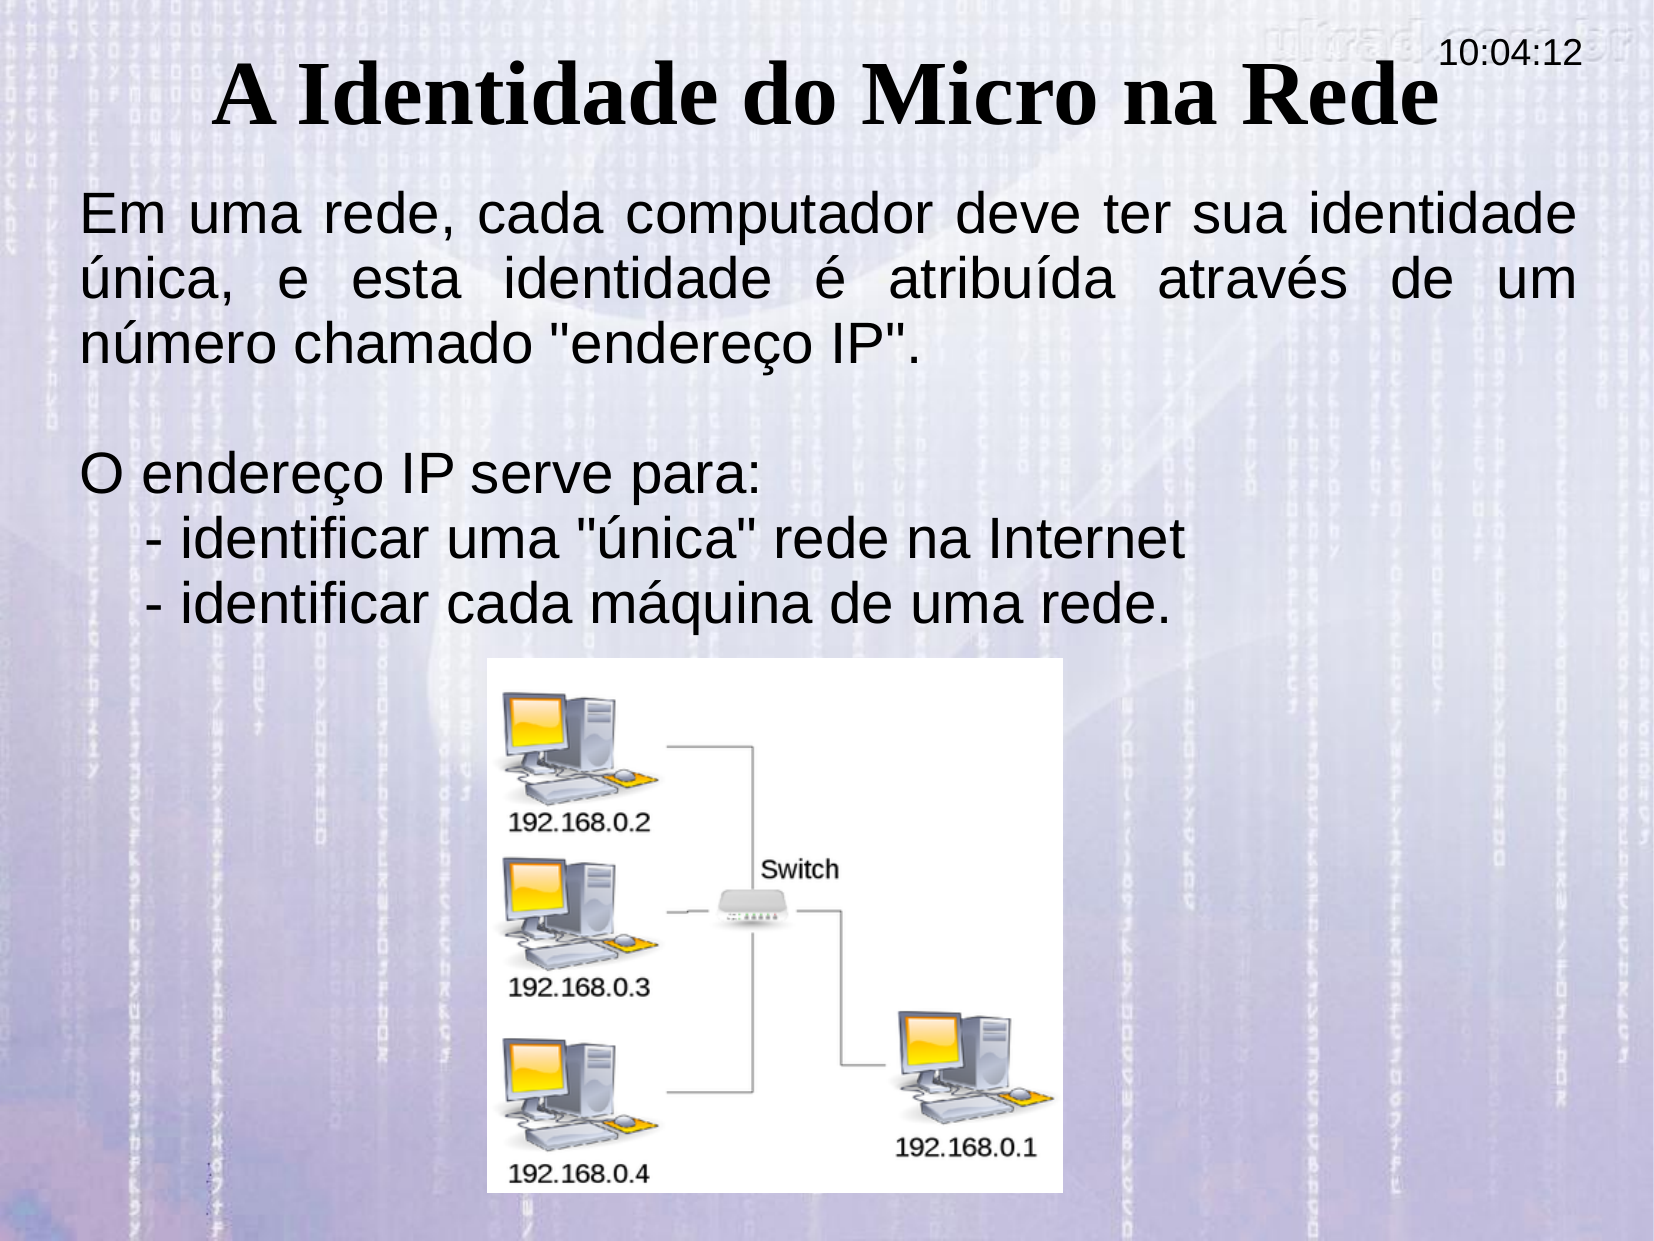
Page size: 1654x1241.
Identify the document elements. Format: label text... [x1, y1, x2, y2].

text_box A Identidade do Micro na Rede [29, 35, 1625, 171]
picture [0, 0, 1654, 1241]
text_box Em uma rede, cada computador deve ter sua identidade única, e esta identidade é atribuída através de um número chamado "endereço IP". O endereço IP serve para: - identificar uma "única" rede na Internet - identificar cada máquina de uma rede. [64, 173, 1595, 774]
text_box 09:49:09 [1423, 23, 1631, 94]
